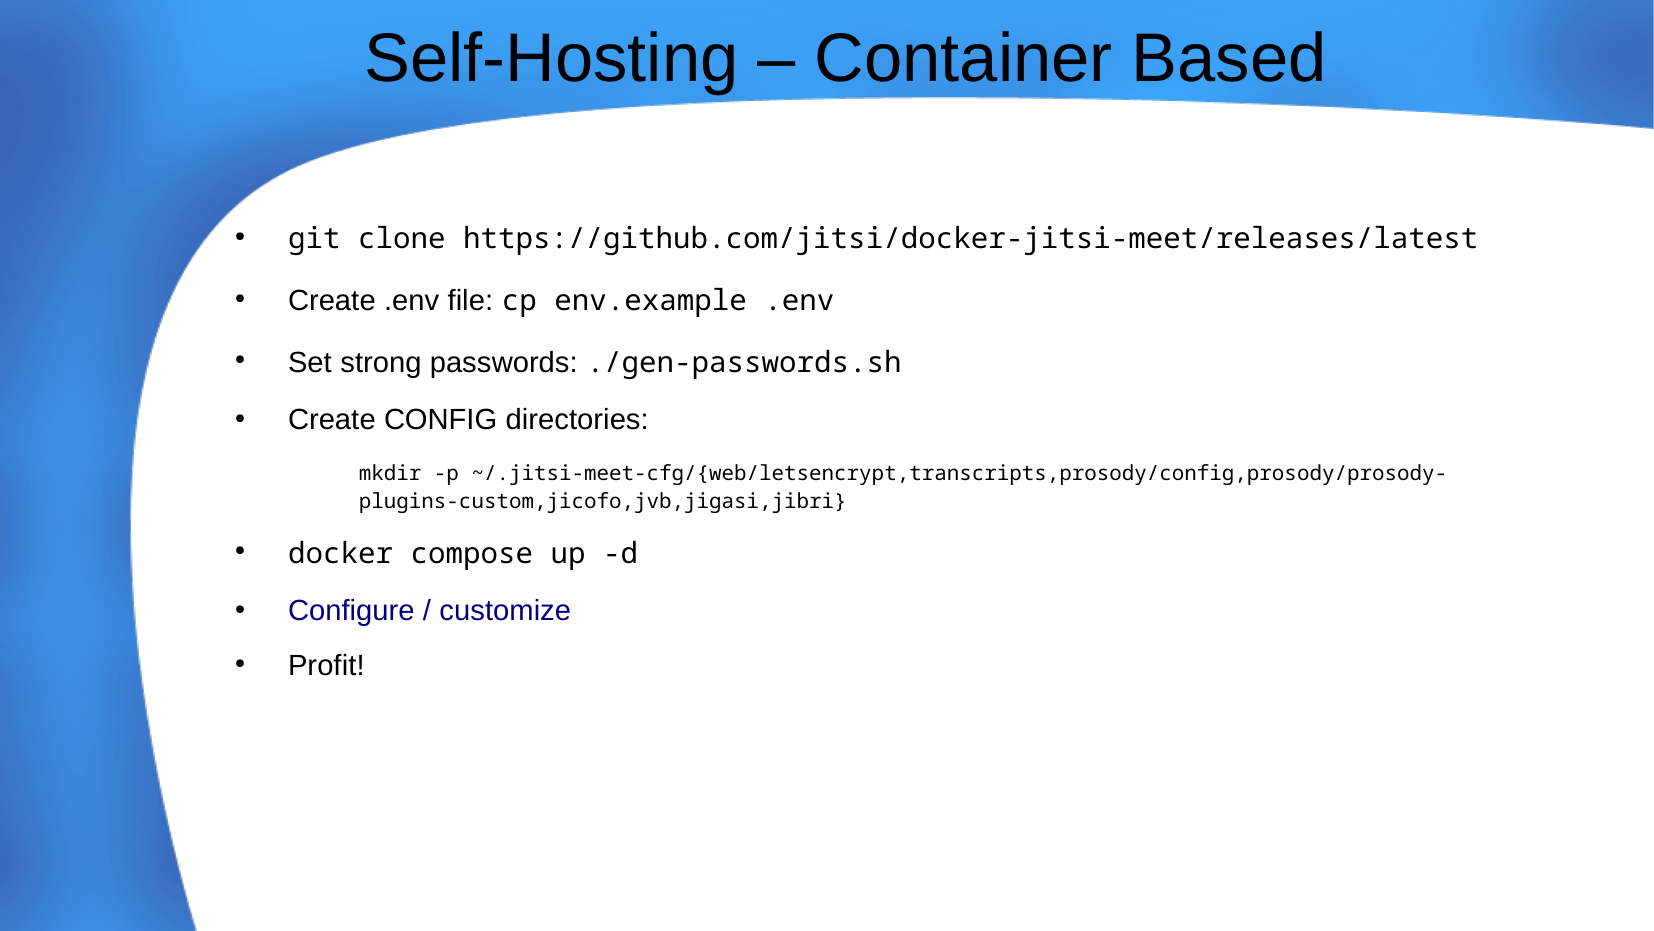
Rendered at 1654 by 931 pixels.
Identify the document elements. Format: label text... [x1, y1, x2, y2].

title Self-Hosting – Container Based [101, 0, 1591, 136]
list git clone https://github.com/jitsi/docker-jitsi-meet/releases/latest Create .env file: cp env.example .env Set strong passwords: ./gen-passwords.sh Create CONFIG directories: mkdir -p ~/.jitsi-meet-cfg/{web/letsencrypt,transcripts,prosody/config,prosody/prosody-plugins-custom,jicofo,jvb,jigasi,jibri} docker compose up -d Configure / customize Profit! [217, 217, 1531, 758]
picture [0, 0, 1654, 931]
